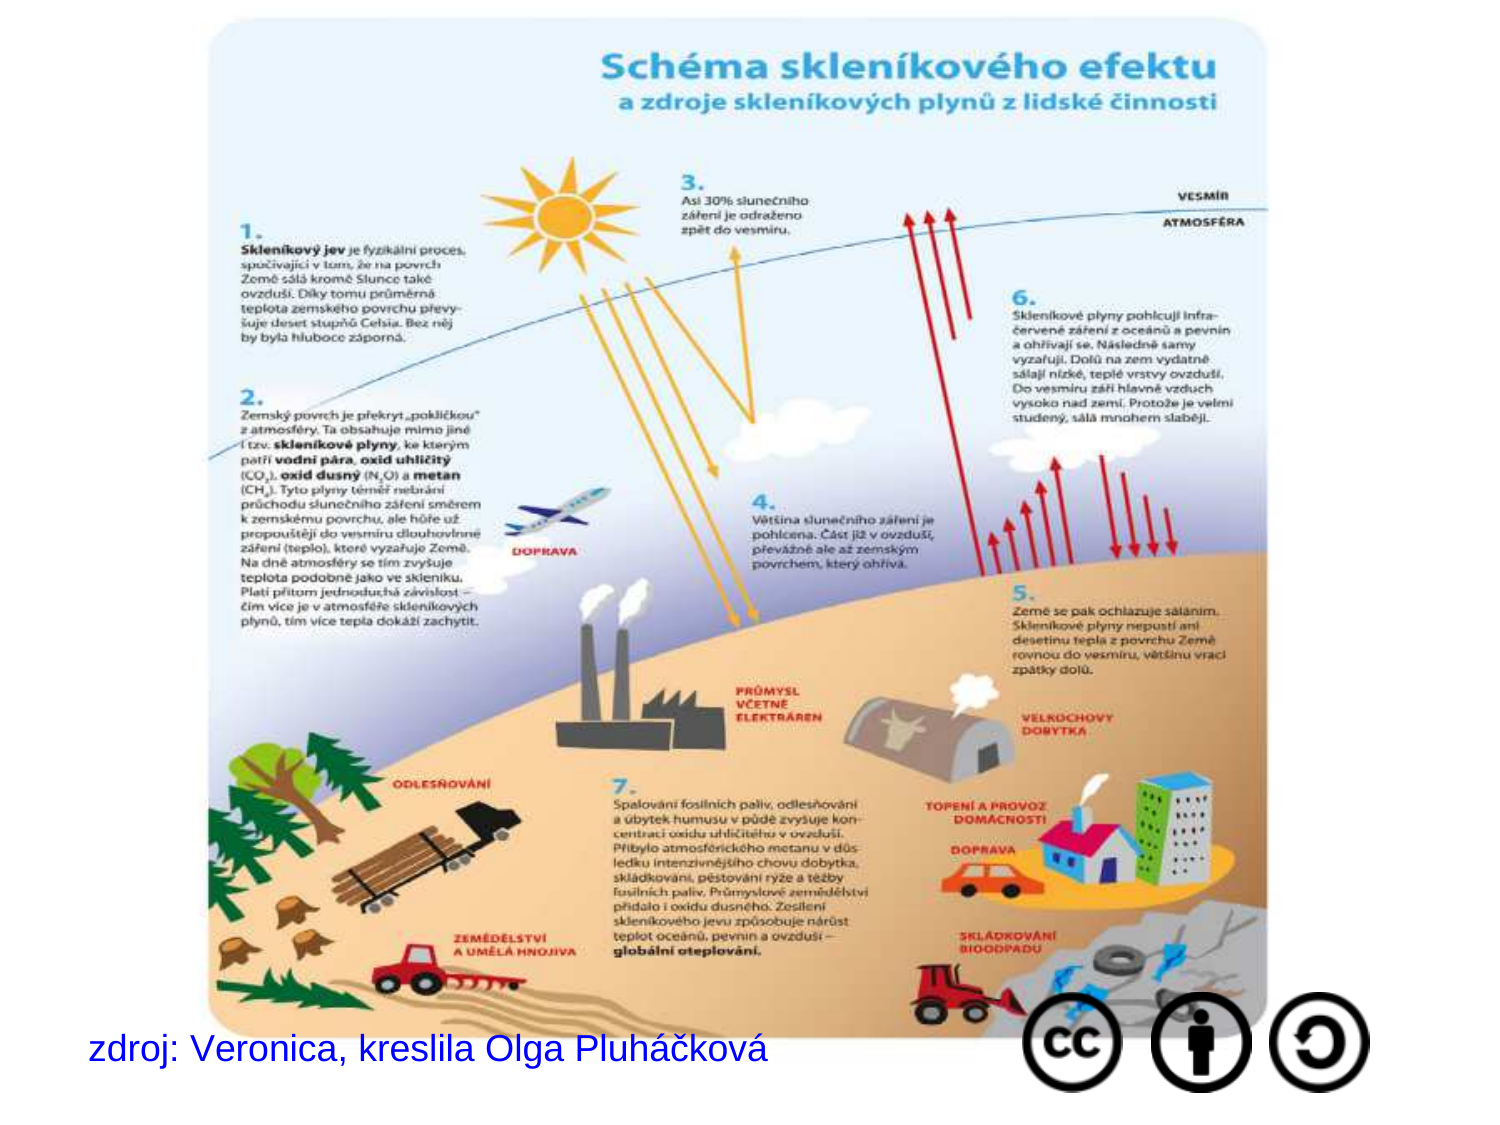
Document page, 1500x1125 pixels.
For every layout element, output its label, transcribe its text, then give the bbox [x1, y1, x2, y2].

picture [147, 0, 1370, 1093]
text_box zdroj: Veronica, kreslila Olga Pluháčková [29, 1003, 827, 1096]
